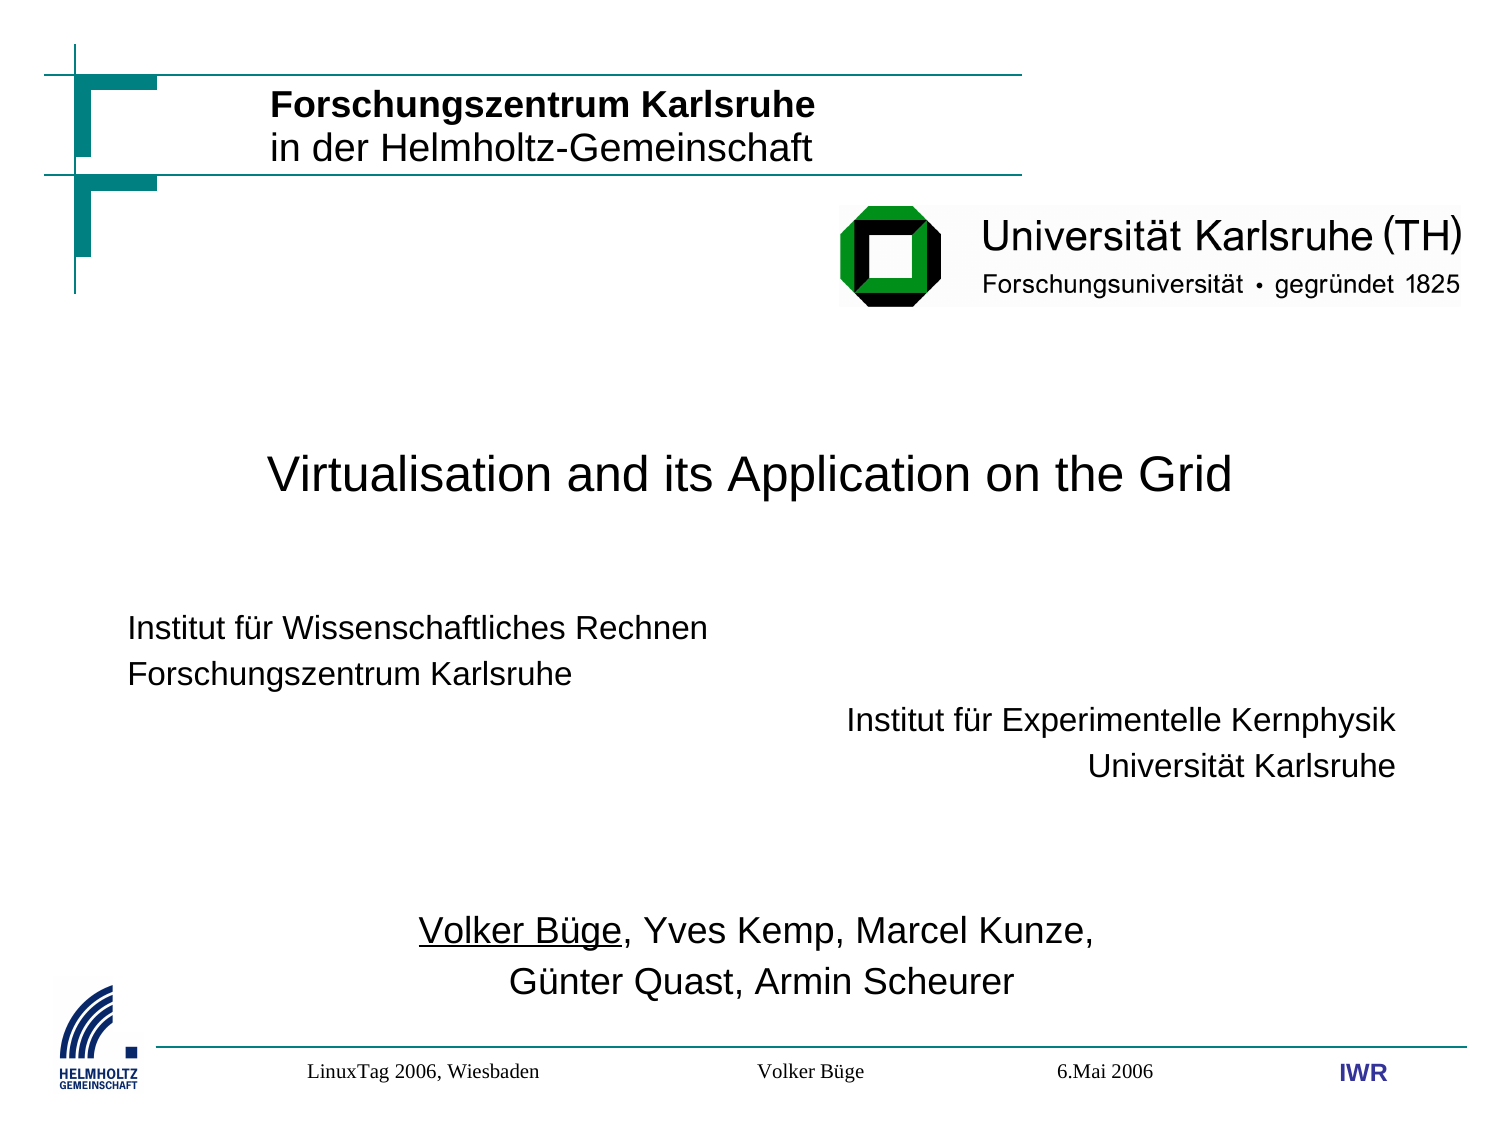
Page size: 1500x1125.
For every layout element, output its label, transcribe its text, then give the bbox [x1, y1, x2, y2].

picture [839, 205, 1461, 307]
subtitle Institut für Wissenschaftliches Rechnen Forschungszentrum Karlsruhe Institut für Experimentelle Kernphysik Universität Karlsruhe Volker Büge, Yves Kemp, Marcel Kunze, Günter Quast, Armin Scheurer [112, 605, 1412, 1033]
title Virtualisation and its Application on the Grid [112, 376, 1388, 605]
